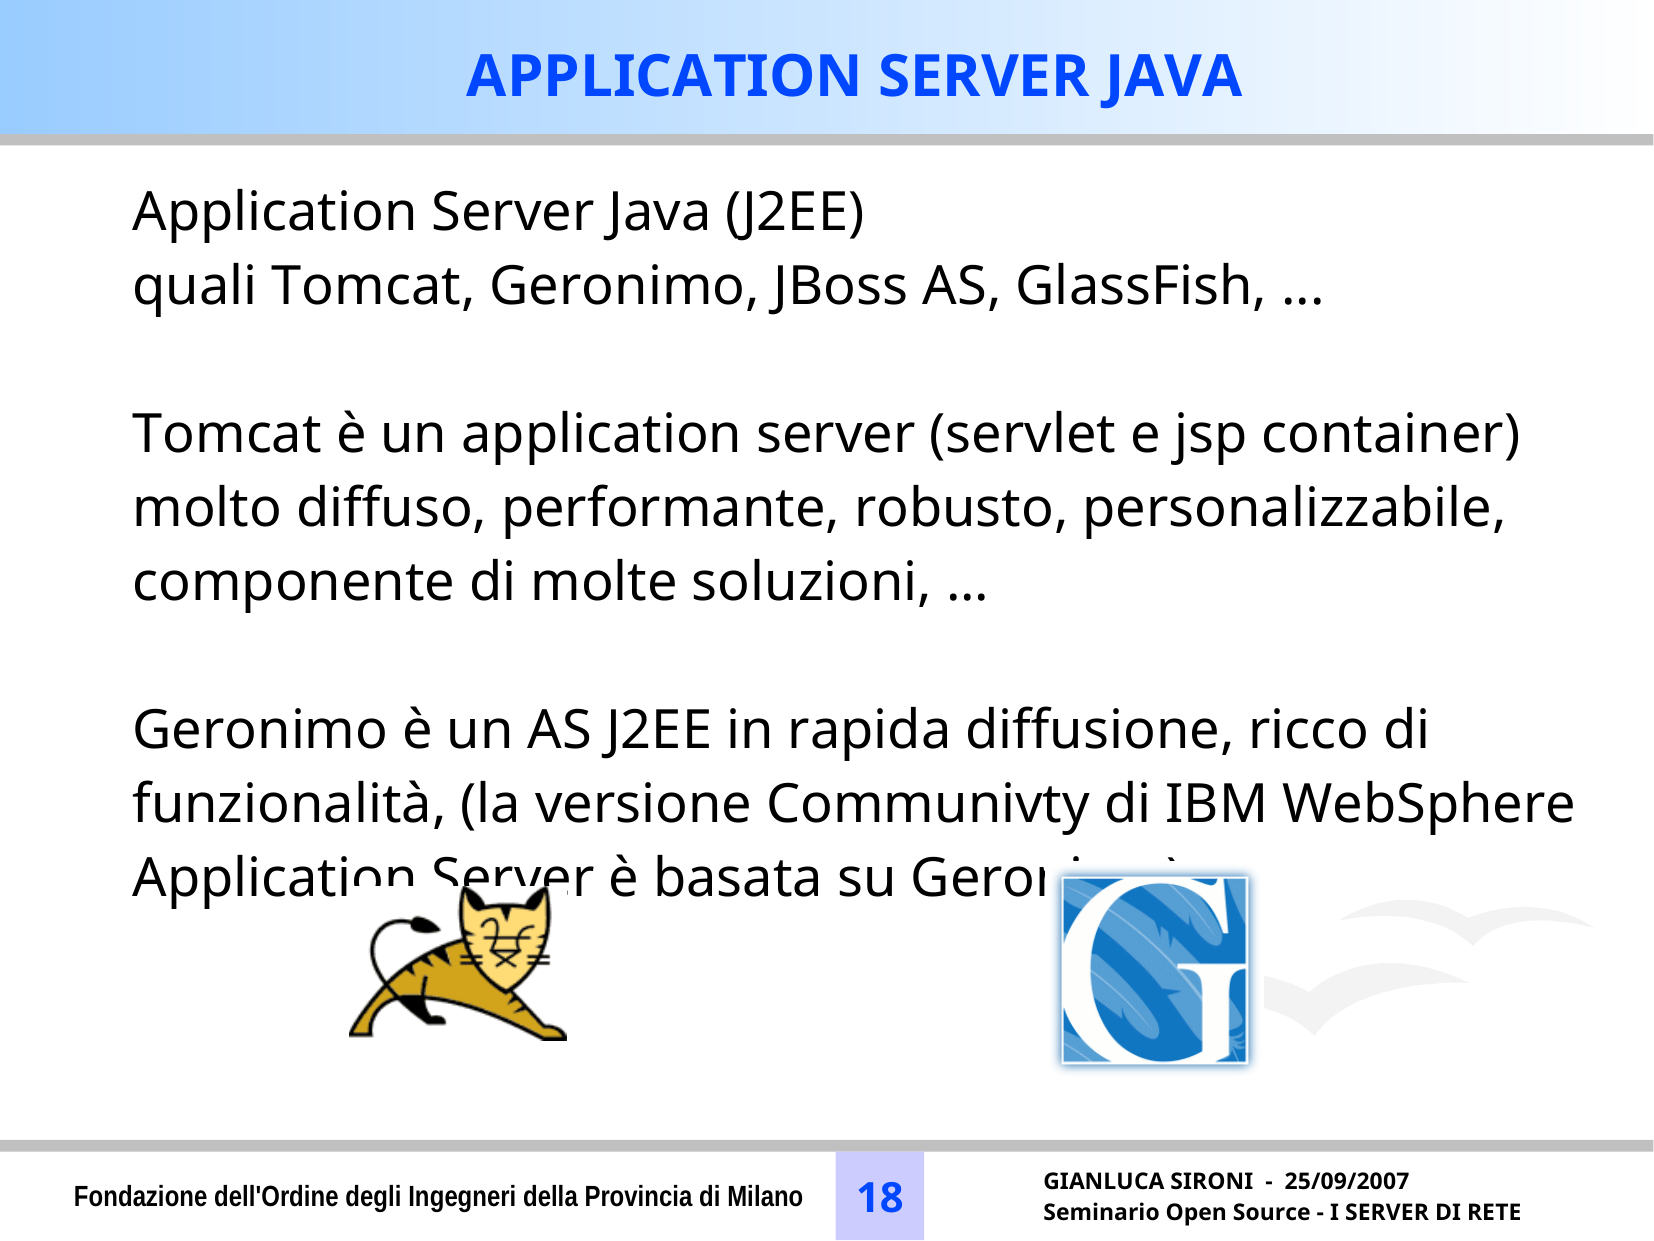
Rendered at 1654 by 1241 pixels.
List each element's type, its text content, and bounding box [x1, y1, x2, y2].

title APPLICATION SERVER JAVA [85, 0, 1654, 148]
picture [1045, 861, 1264, 1078]
list Application Server Java (J2EE) quali Tomcat, Geronimo, JBoss AS, GlassFish, ... Tomcat è un application server (servlet e jsp container) molto diffuso, performante, robusto, personalizzabile, componente di molte soluzioni, ... Geronimo è un AS J2EE in rapida diffusione, ricco di funzionalità, (la versione Communivty di IBM WebSphere Application Server è basata su Geronimo) [111, 172, 1654, 1123]
picture [349, 886, 567, 1041]
